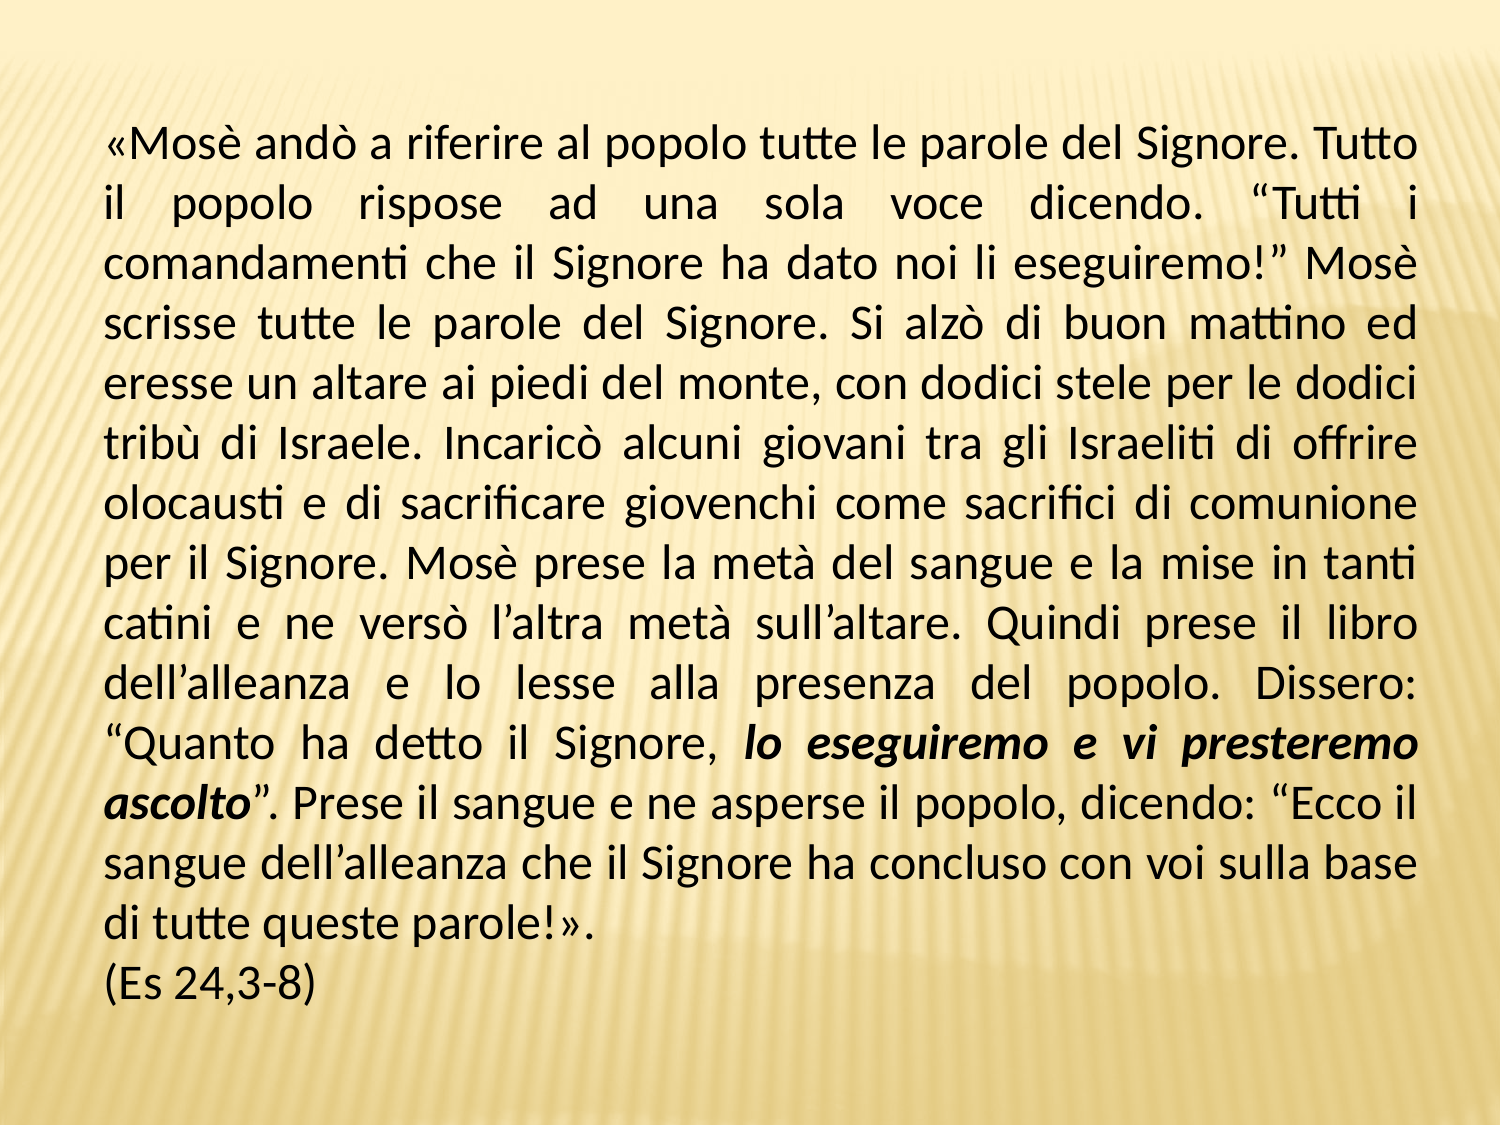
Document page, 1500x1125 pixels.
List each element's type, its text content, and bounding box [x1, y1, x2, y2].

text_box «Mosè andò a riferire al popolo tutte le parole del Signore. Tutto il popolo rispose ad una sola voce dicendo. “Tutti i comandamenti che il Signore ha dato noi li eseguiremo!” Mosè scrisse tutte le parole del Signore. Si alzò di buon mattino ed eresse un altare ai piedi del monte, con dodici stele per le dodici tribù di Israele. Incaricò alcuni giovani tra gli Israeliti di offrire olocausti e di sacrificare giovenchi come sacrifici di comunione per il Signore. Mosè prese la metà del sangue e la mise in tanti catini e ne versò l’altra metà sull’altare. Quindi prese il libro dell’alleanza e lo lesse alla presenza del popolo. Dissero: “Quanto ha detto il Signore, lo eseguiremo e vi presteremo ascolto”. Prese il sangue e ne asperse il popolo, dicendo: “Ecco il sangue dell’alleanza che il Signore ha concluso con voi sulla base di tutte queste parole!». (Es 24,3-8) [88, 101, 1436, 1026]
